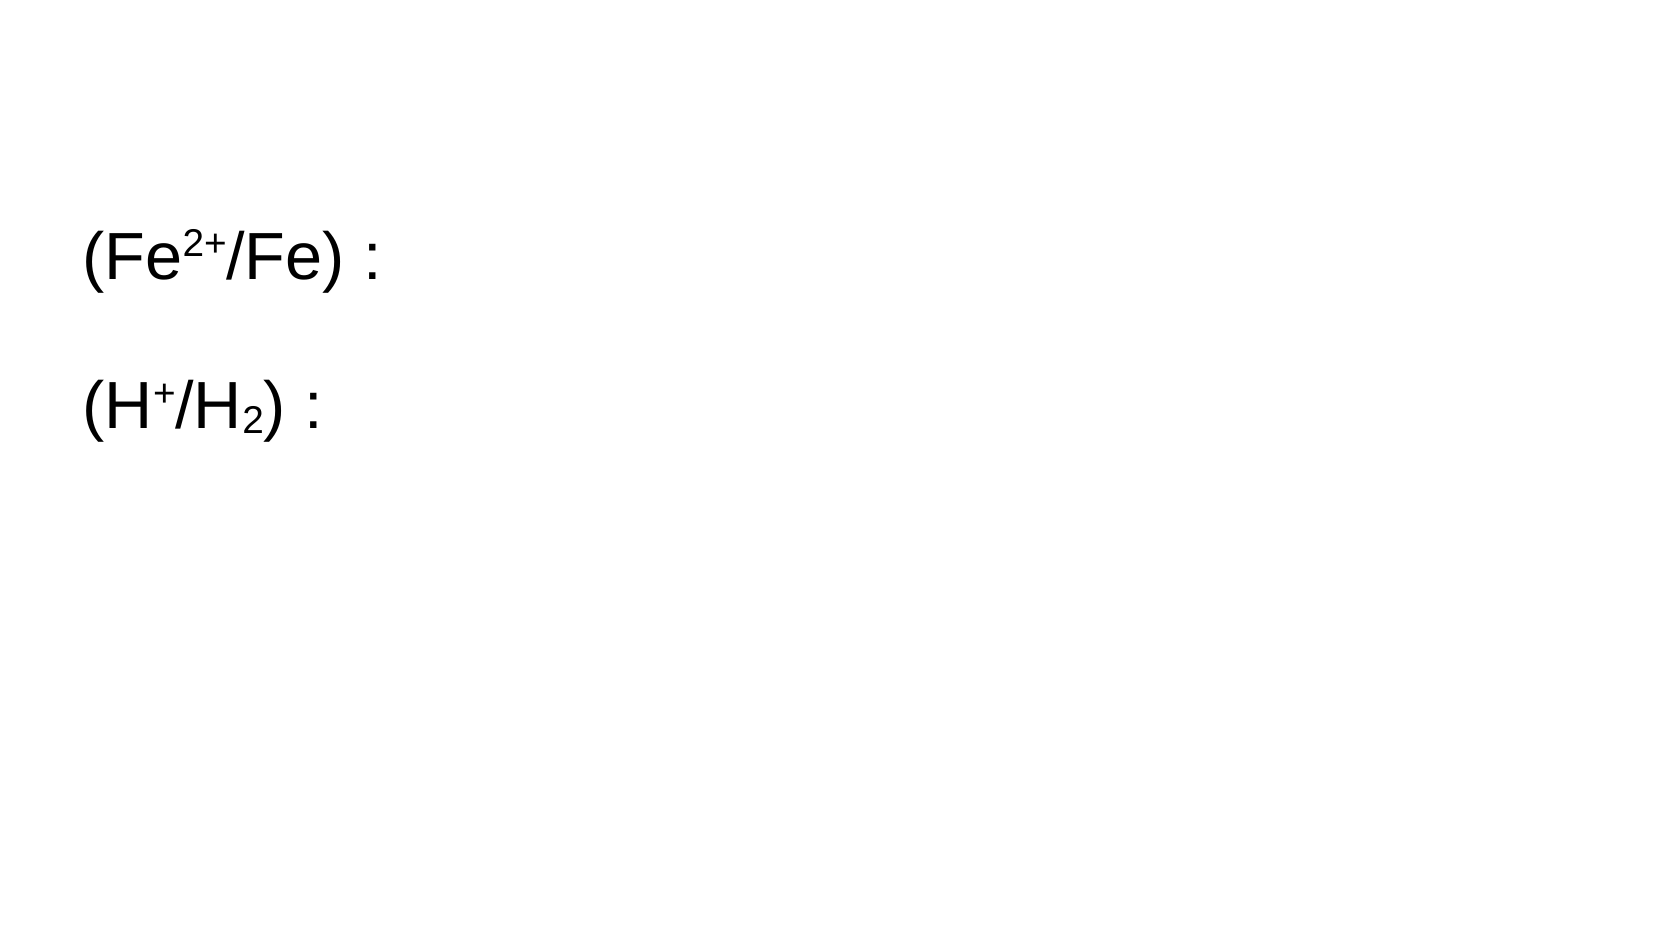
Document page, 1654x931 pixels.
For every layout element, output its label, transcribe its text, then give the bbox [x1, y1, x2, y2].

subtitle (Fe2+/Fe) : (H+/H2) : [82, 29, 1571, 857]
